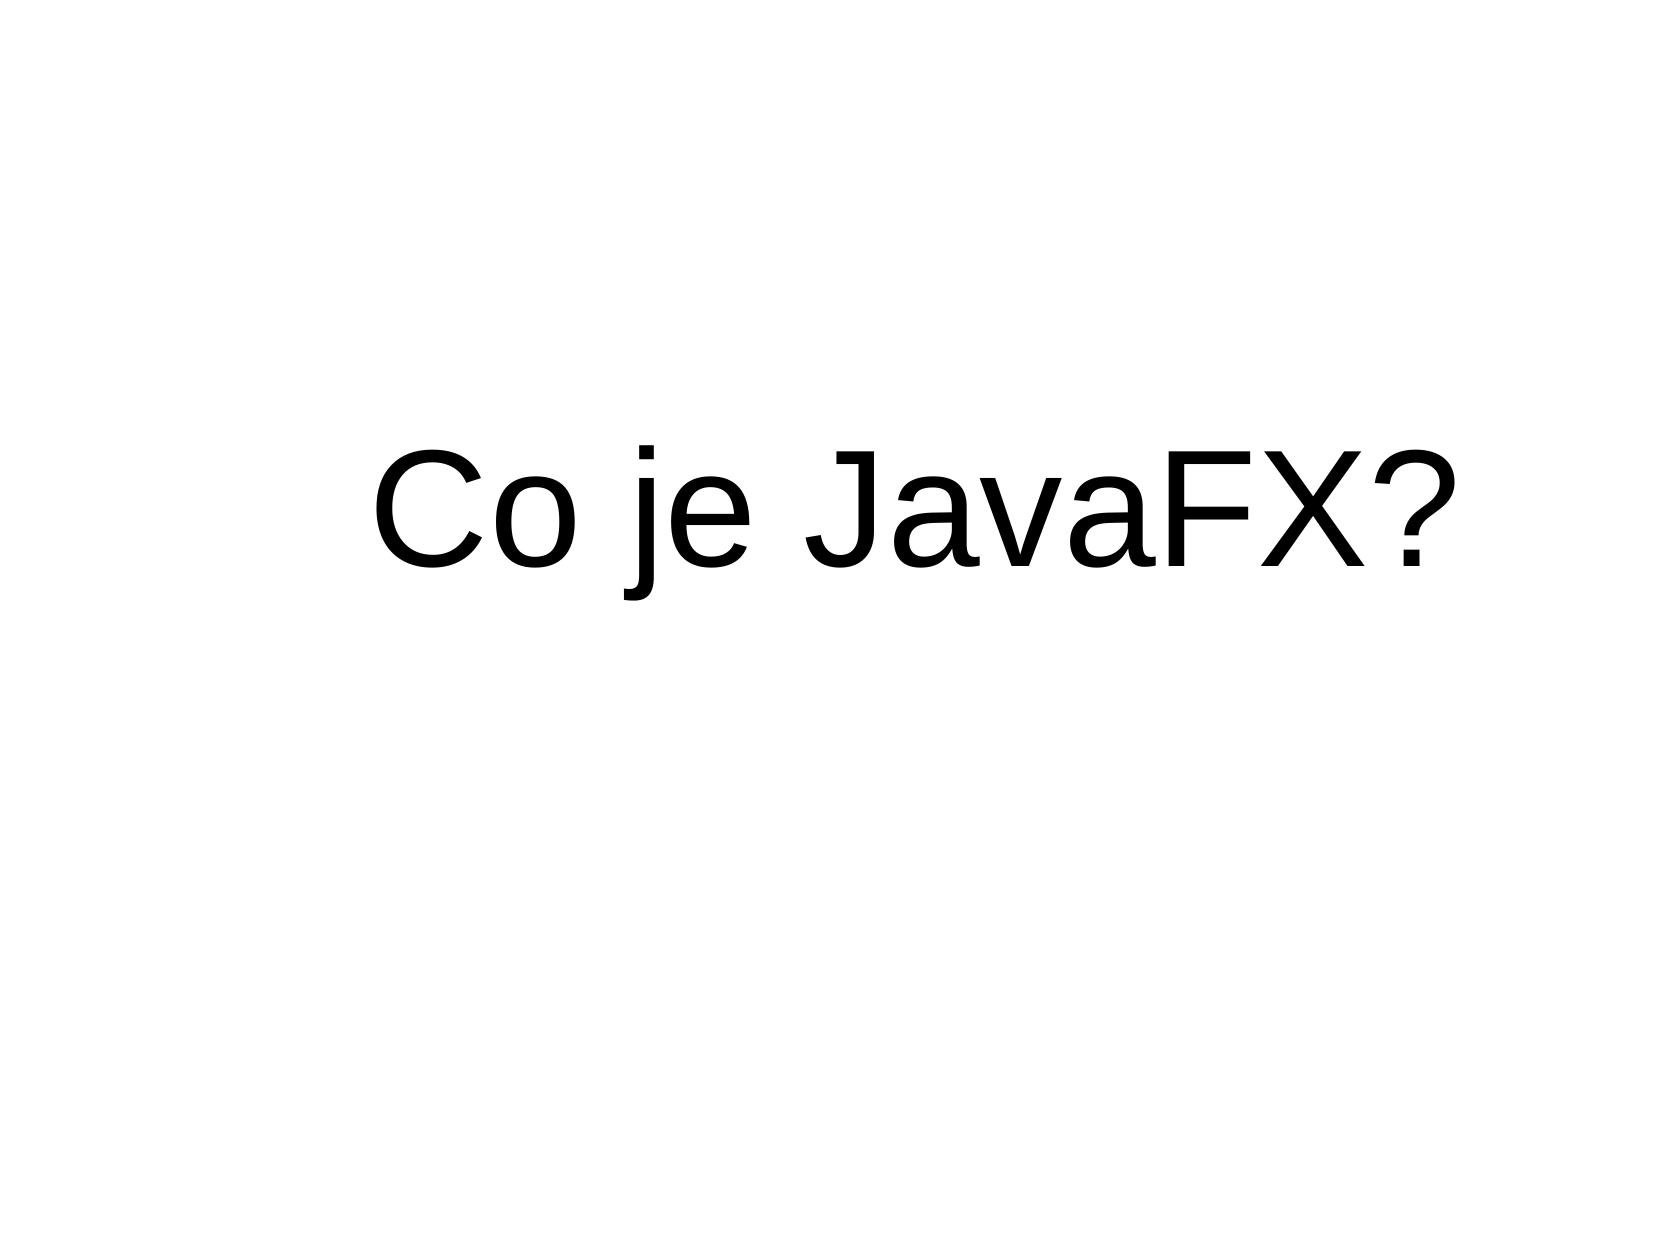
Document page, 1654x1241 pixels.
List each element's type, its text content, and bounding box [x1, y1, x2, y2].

title Co je JavaFX? [262, 414, 1463, 788]
